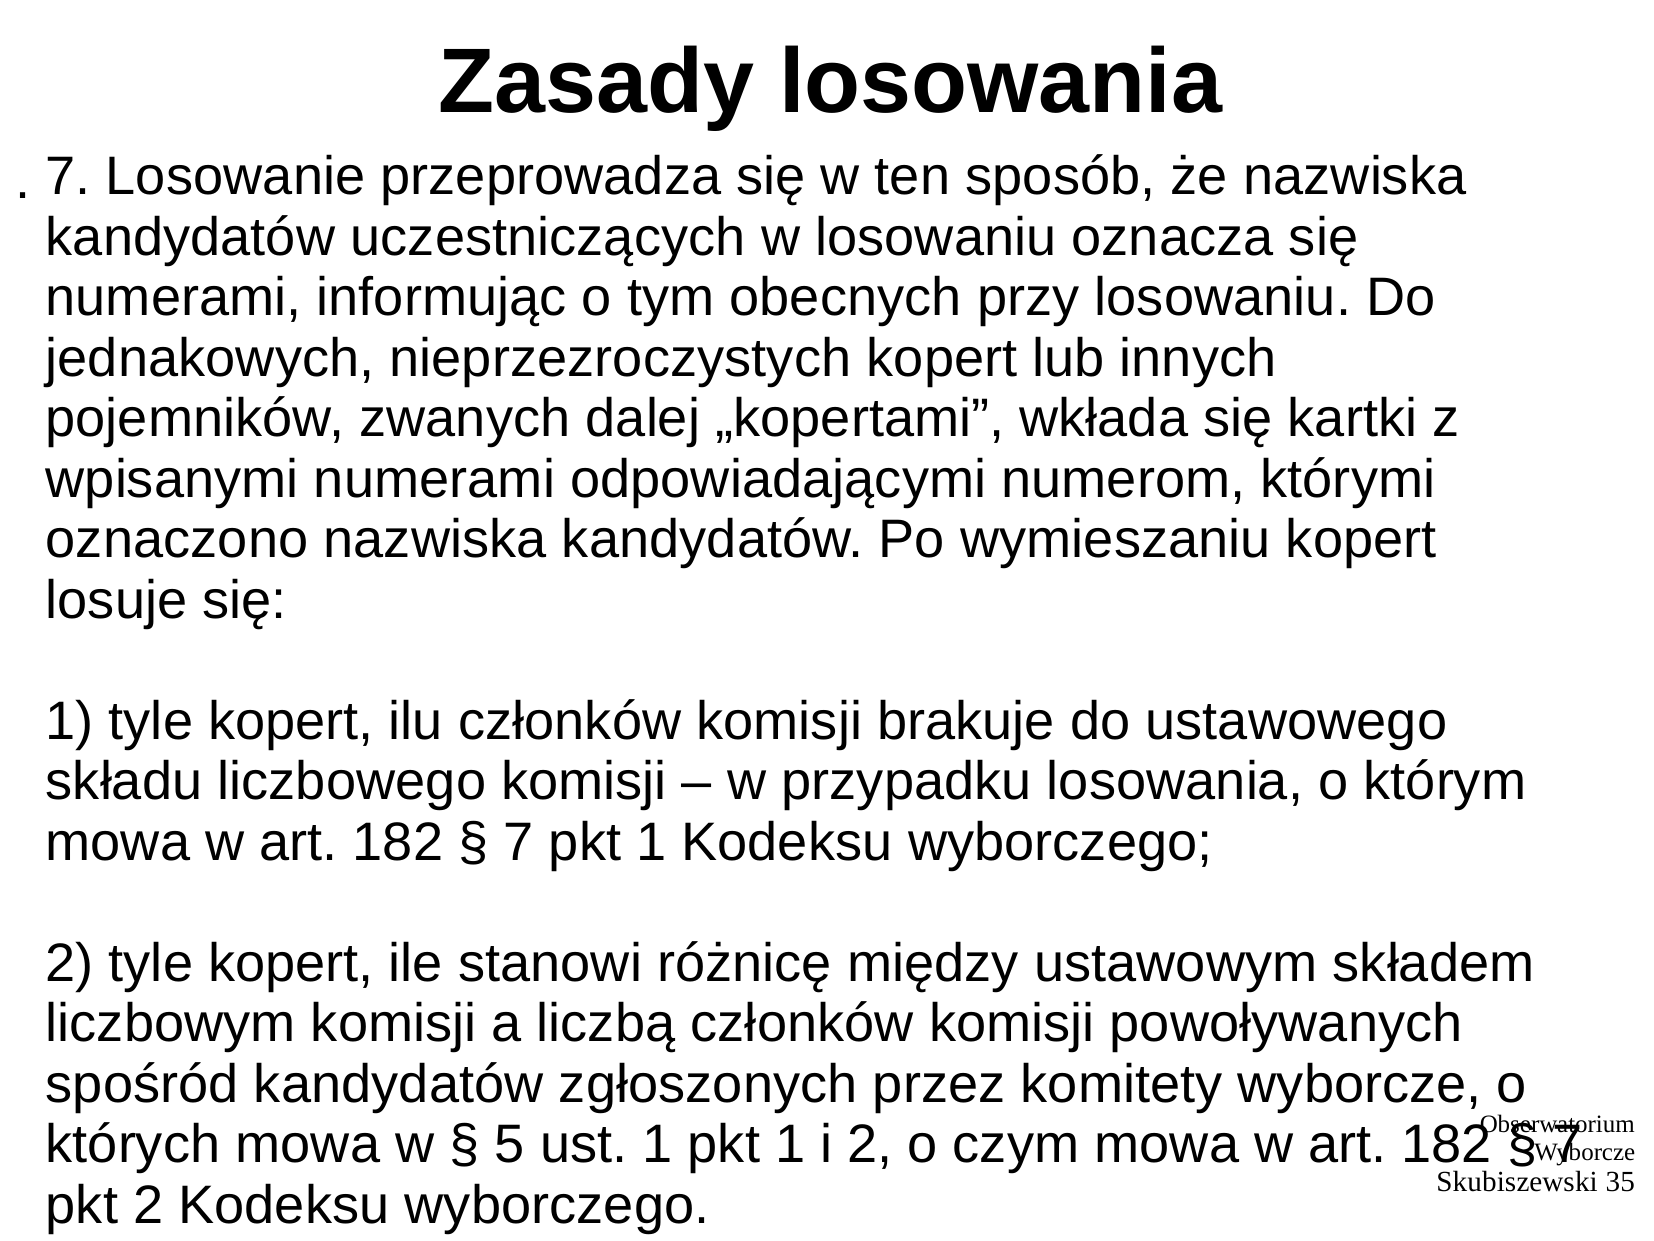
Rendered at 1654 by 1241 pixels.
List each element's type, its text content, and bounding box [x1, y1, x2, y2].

text_box 7. Losowanie przeprowadza się w ten sposób, że nazwiska kandydatów uczestniczących w losowaniu oznacza się numerami, informując o tym obecnych przy losowaniu. Do jednakowych, nieprzezroczystych kopert lub innych pojemników, zwanych dalej „kopertami”, wkłada się kartki z wpisanymi numerami odpowiadającymi numerom, którymi oznaczono nazwiska kandydatów. Po wymieszaniu kopert losuje się: 1) tyle kopert, ilu członków komisji brakuje do ustawowego składu liczbowego komisji – w przypadku losowania, o którym mowa w art. 182 § 7 pkt 1 Kodeksu wyborczego; 2) tyle kopert, ile stanowi różnicę między ustawowym składem liczbowym komisji a liczbą członków komisji powoływanych spośród kandydatów zgłoszonych przez komitety wyborcze, o których mowa w § 5 ust. 1 pkt 1 i 2, o czym mowa w art. 182 § 7 pkt 2 Kodeksu wyborczego. [30, 138, 1604, 1241]
list . [15, 149, 30, 1110]
title Zasady losowania [86, 30, 1576, 138]
